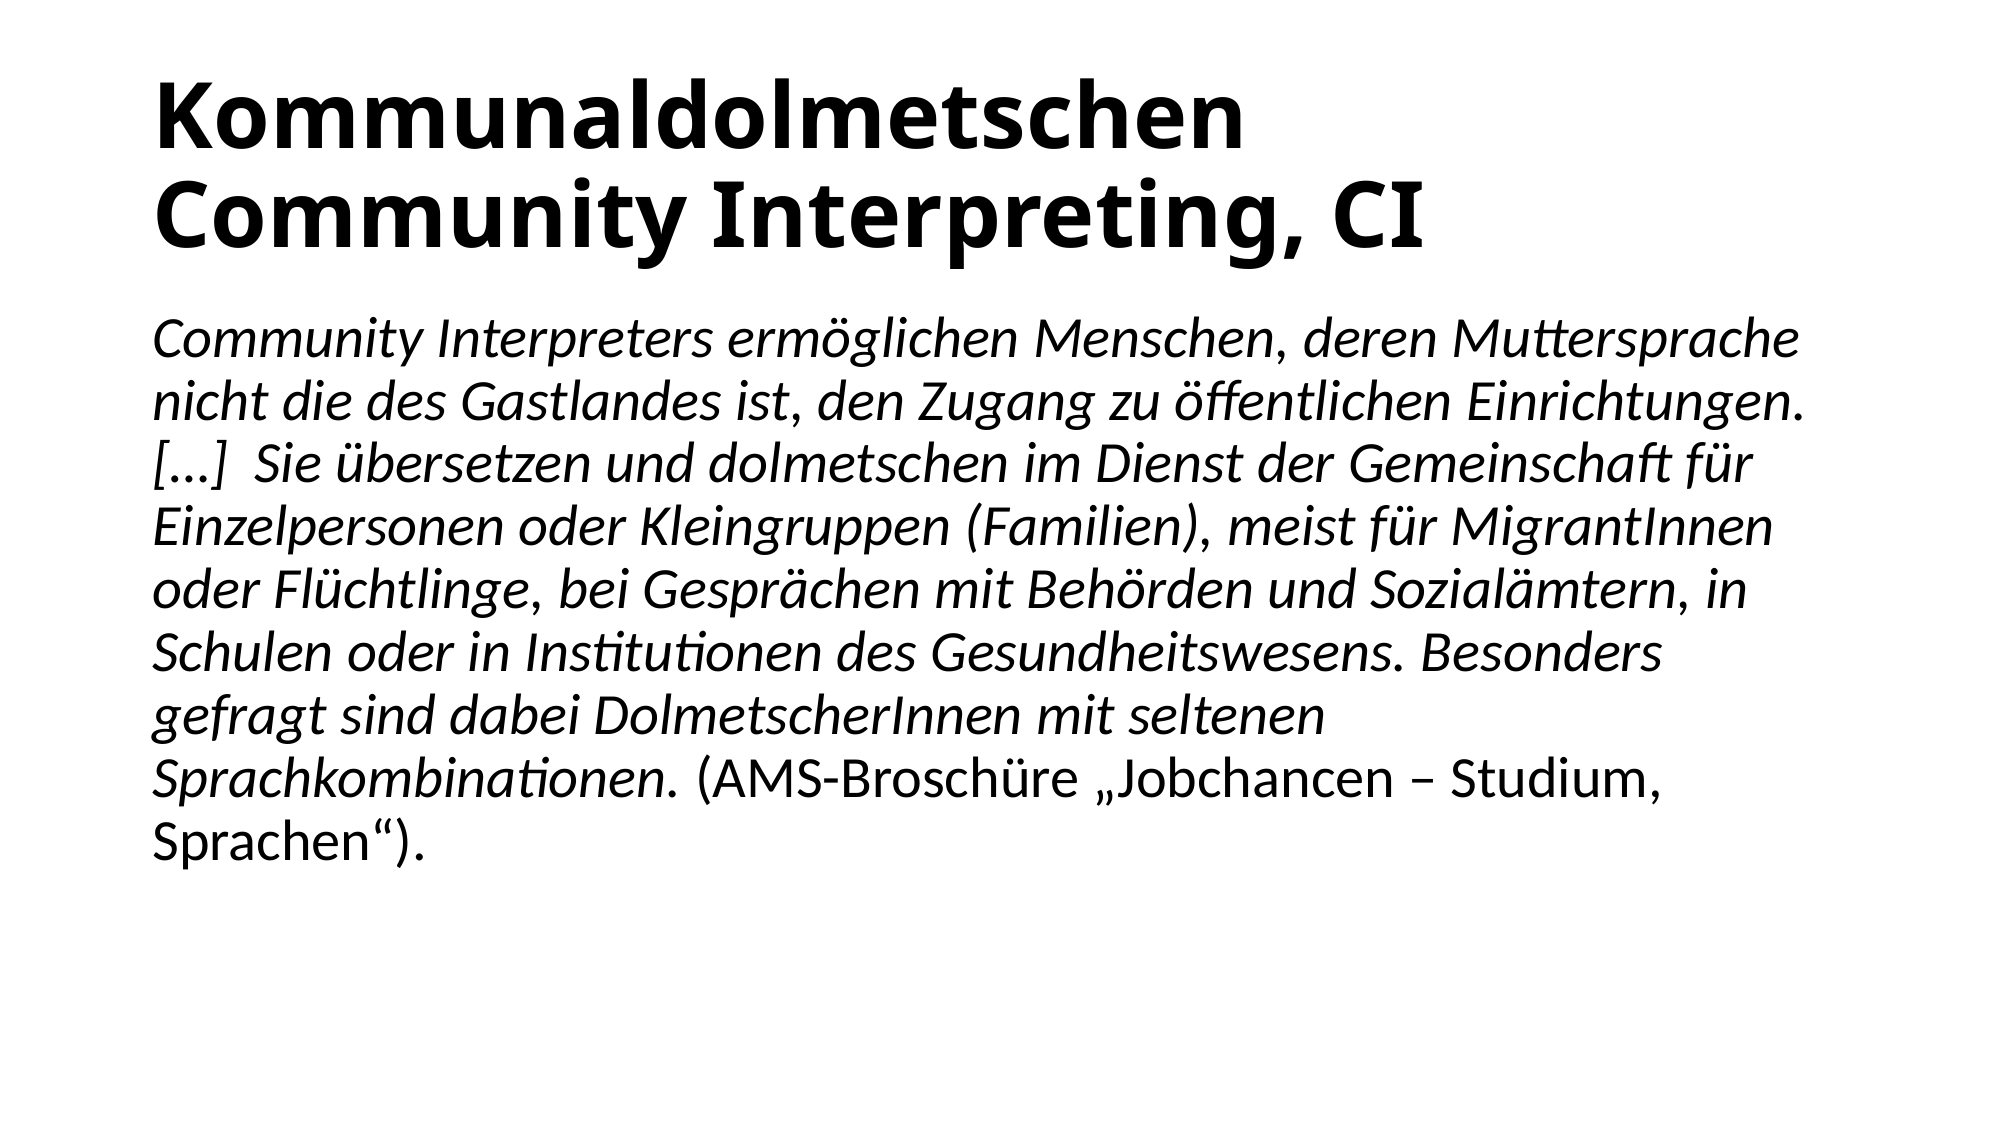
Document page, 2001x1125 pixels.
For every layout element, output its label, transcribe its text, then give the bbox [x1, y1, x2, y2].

list Community Interpreters ermöglichen Menschen, deren Muttersprache nicht die des Gastlandes ist, den Zugang zu öffentlichen Einrichtungen. […] Sie übersetzen und dolmetschen im Dienst der Gemeinschaft für Einzelpersonen oder Kleingruppen (Familien), meist für MigrantInnen oder Flüchtlinge, bei Gesprächen mit Behörden und Sozialämtern, in Schulen oder in Institutionen des Gesundheitswesens. Besonders gefragt sind dabei DolmetscherInnen mit seltenen Sprachkombinationen. (AMS-Broschüre „Jobchancen – Studium, Sprachen“). [137, 299, 1863, 1014]
title Kommunaldolmetschen Community Interpreting, CI [137, 59, 1863, 278]
